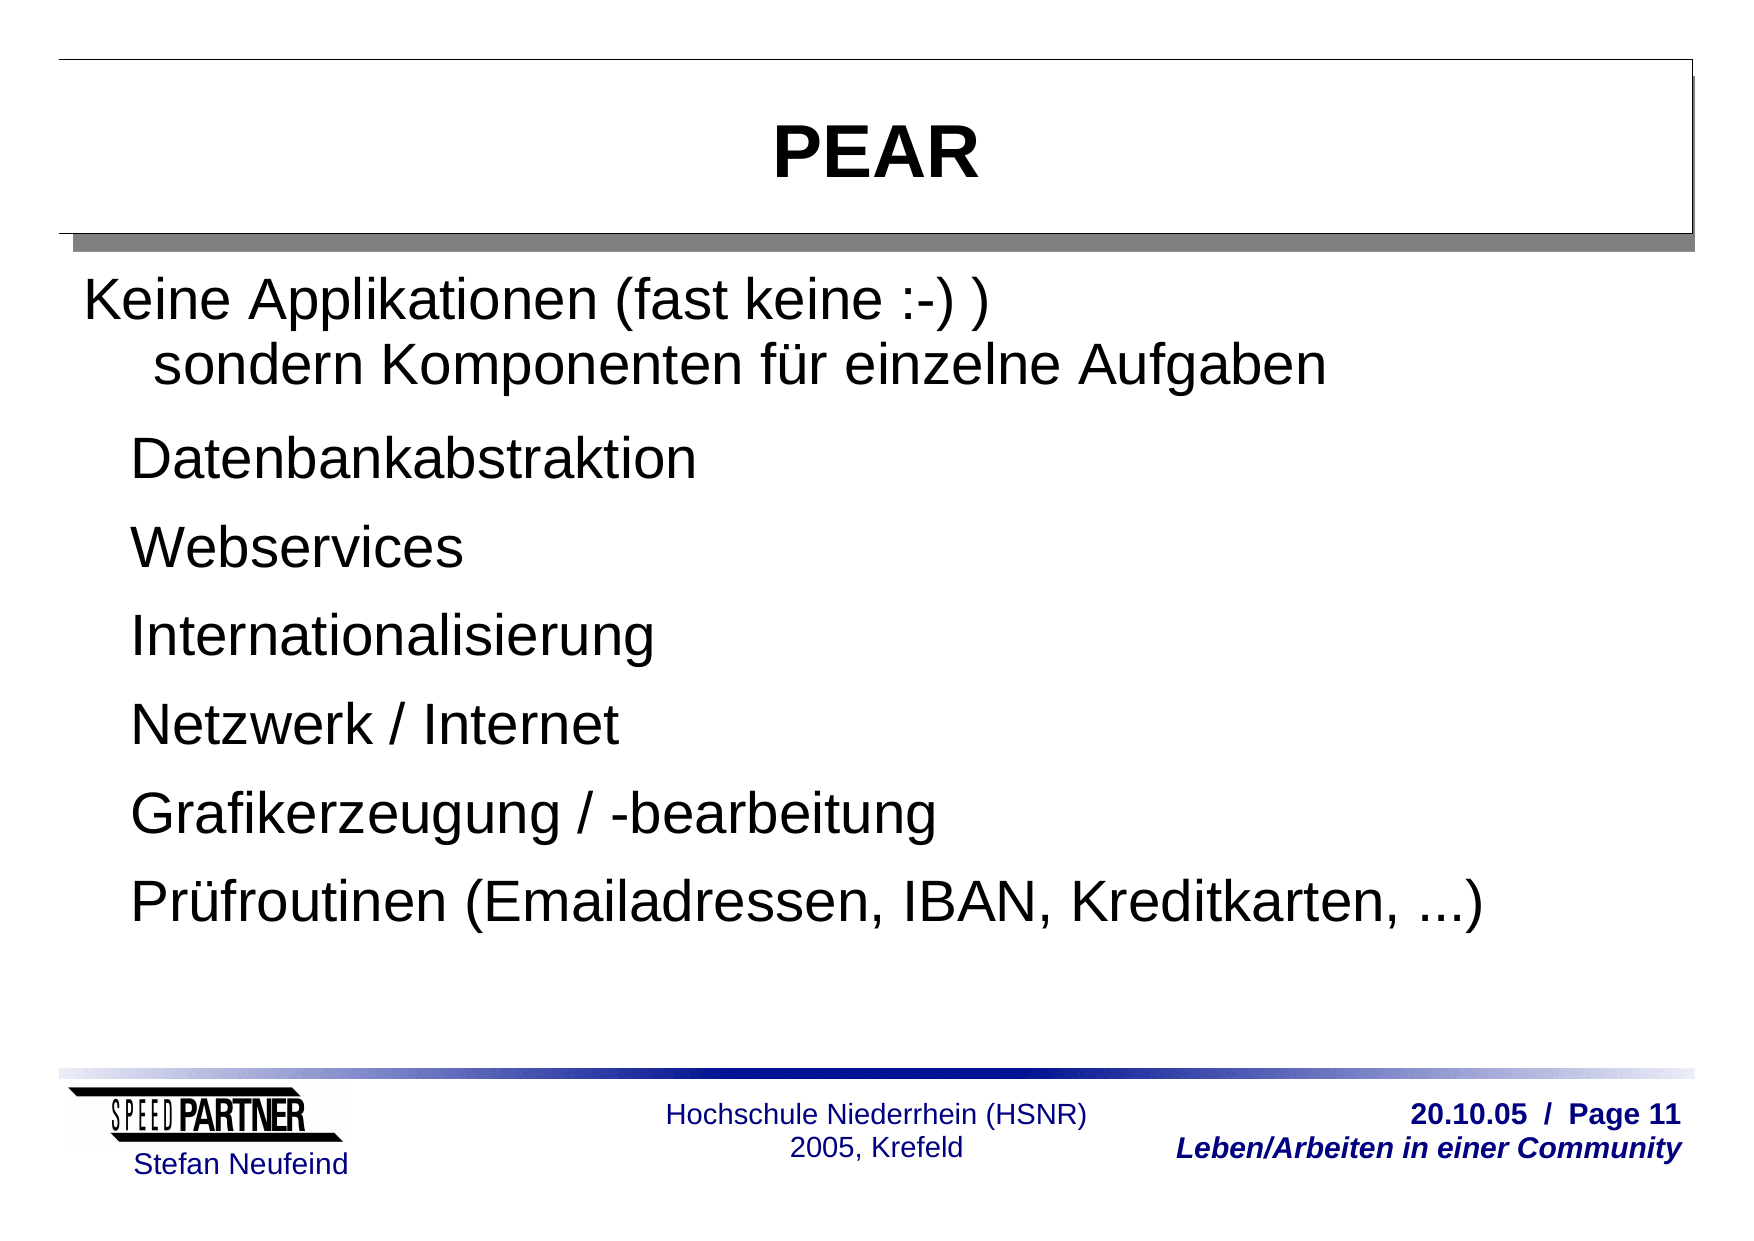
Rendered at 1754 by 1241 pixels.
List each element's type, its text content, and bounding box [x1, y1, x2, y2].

picture [59, 1068, 1695, 1079]
picture [64, 1082, 348, 1146]
list Keine Applikationen (fast keine :-) ) sondern Komponenten für einzelne Aufgaben Datenbankabstraktion Webservices Internationalisierung Netzwerk / Internet Grafikerzeugung / -bearbeitung Prüfroutinen (Emailadressen, IBAN, Kreditkarten, ...) [71, 266, 1695, 1049]
title PEAR [59, 59, 1695, 244]
